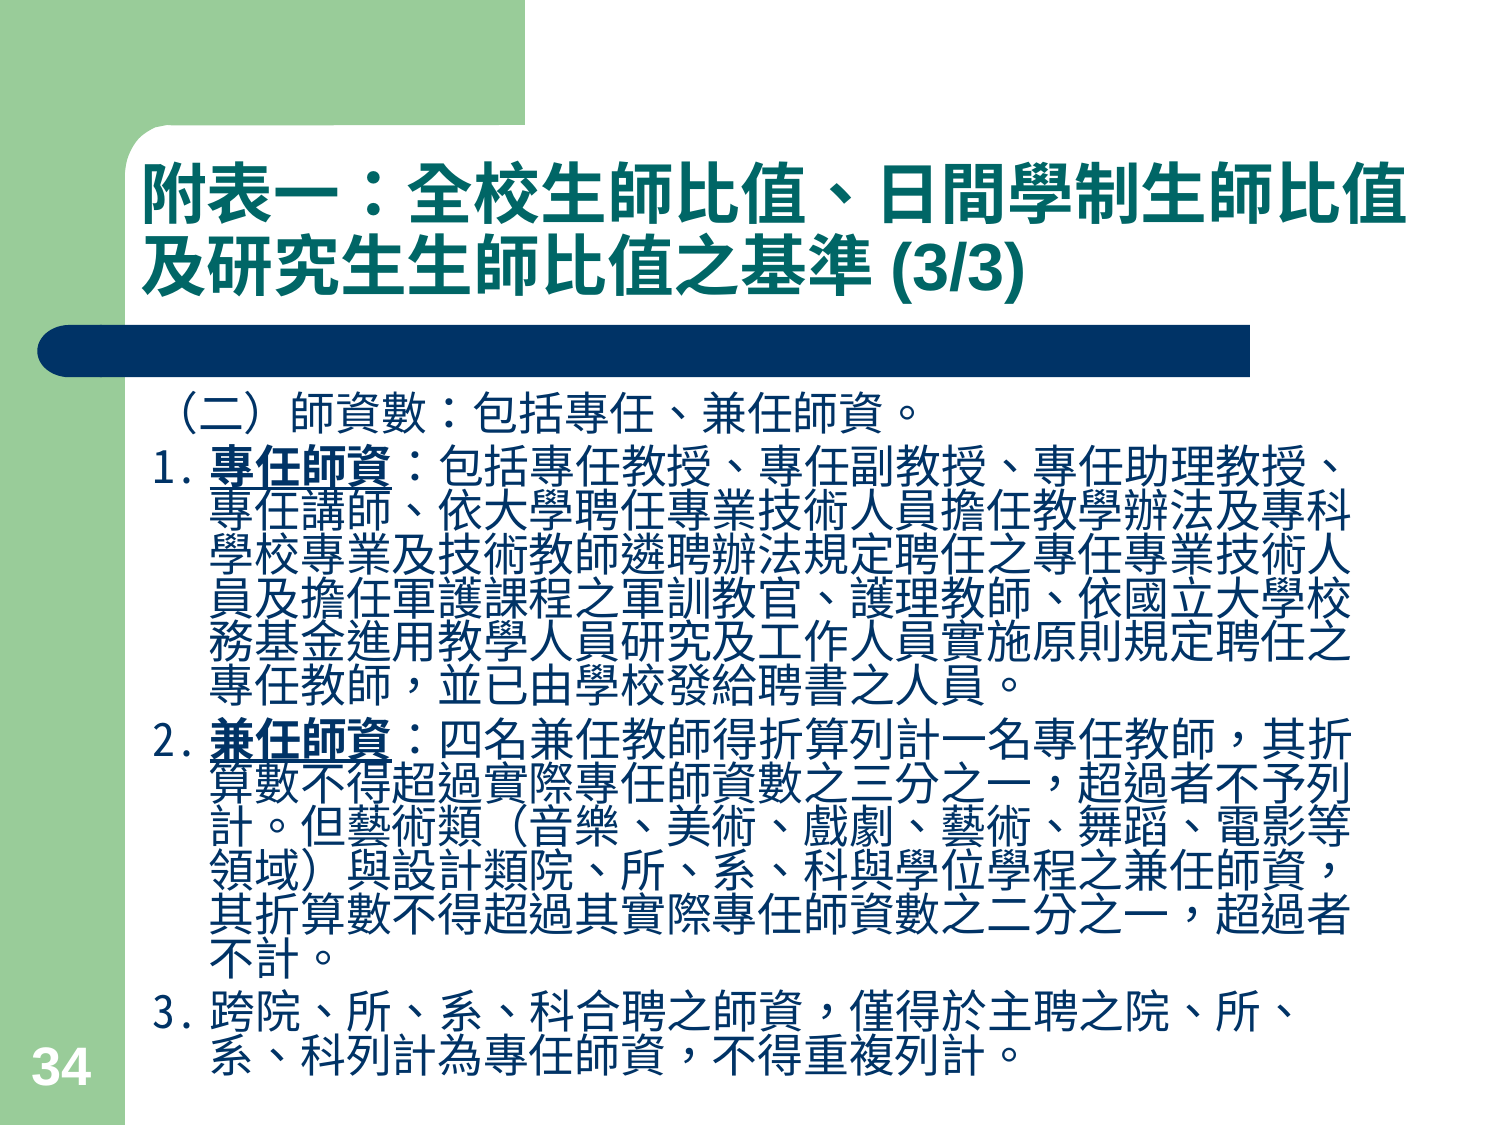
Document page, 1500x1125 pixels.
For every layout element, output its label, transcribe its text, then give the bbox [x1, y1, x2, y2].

slide_number <編號> [13, 1023, 111, 1105]
list （二）師資數：包括專任、兼任師資。 1.專任師資：包括專任教授、專任副教授、專任助理教授、專任講師、依大學聘任專業技術人員擔任教學辦法及專科學校專業及技術教師遴聘辦法規定聘任之專任專業技術人員及擔任軍護課程之軍訓教官、護理教師、依國立大學校務基金進用教學人員研究及工作人員實施原則規定聘任之專任教師，並已由學校發給聘書之人員。 2.兼任師資：四名兼任教師得折算列計一名專任教師，其折算數不得超過實際專任師資數之三分之一，超過者不予列計。但藝術類（音樂、美術、戲劇、藝術、舞蹈、電影等領域）與設計類院、所、系、科與學位學程之兼任師資，其折算數不得超過其實際專任師資數之二分之一，超過者不計。 3.跨院、所、系、科合聘之師資，僅得於主聘之院、所、系、科列計為專任師資，不得重複列計。 [137, 387, 1412, 1125]
title 附表一：全校生師比值、日間學制生師比值及研究生生師比值之基準(3/3) [125, 125, 1425, 313]
